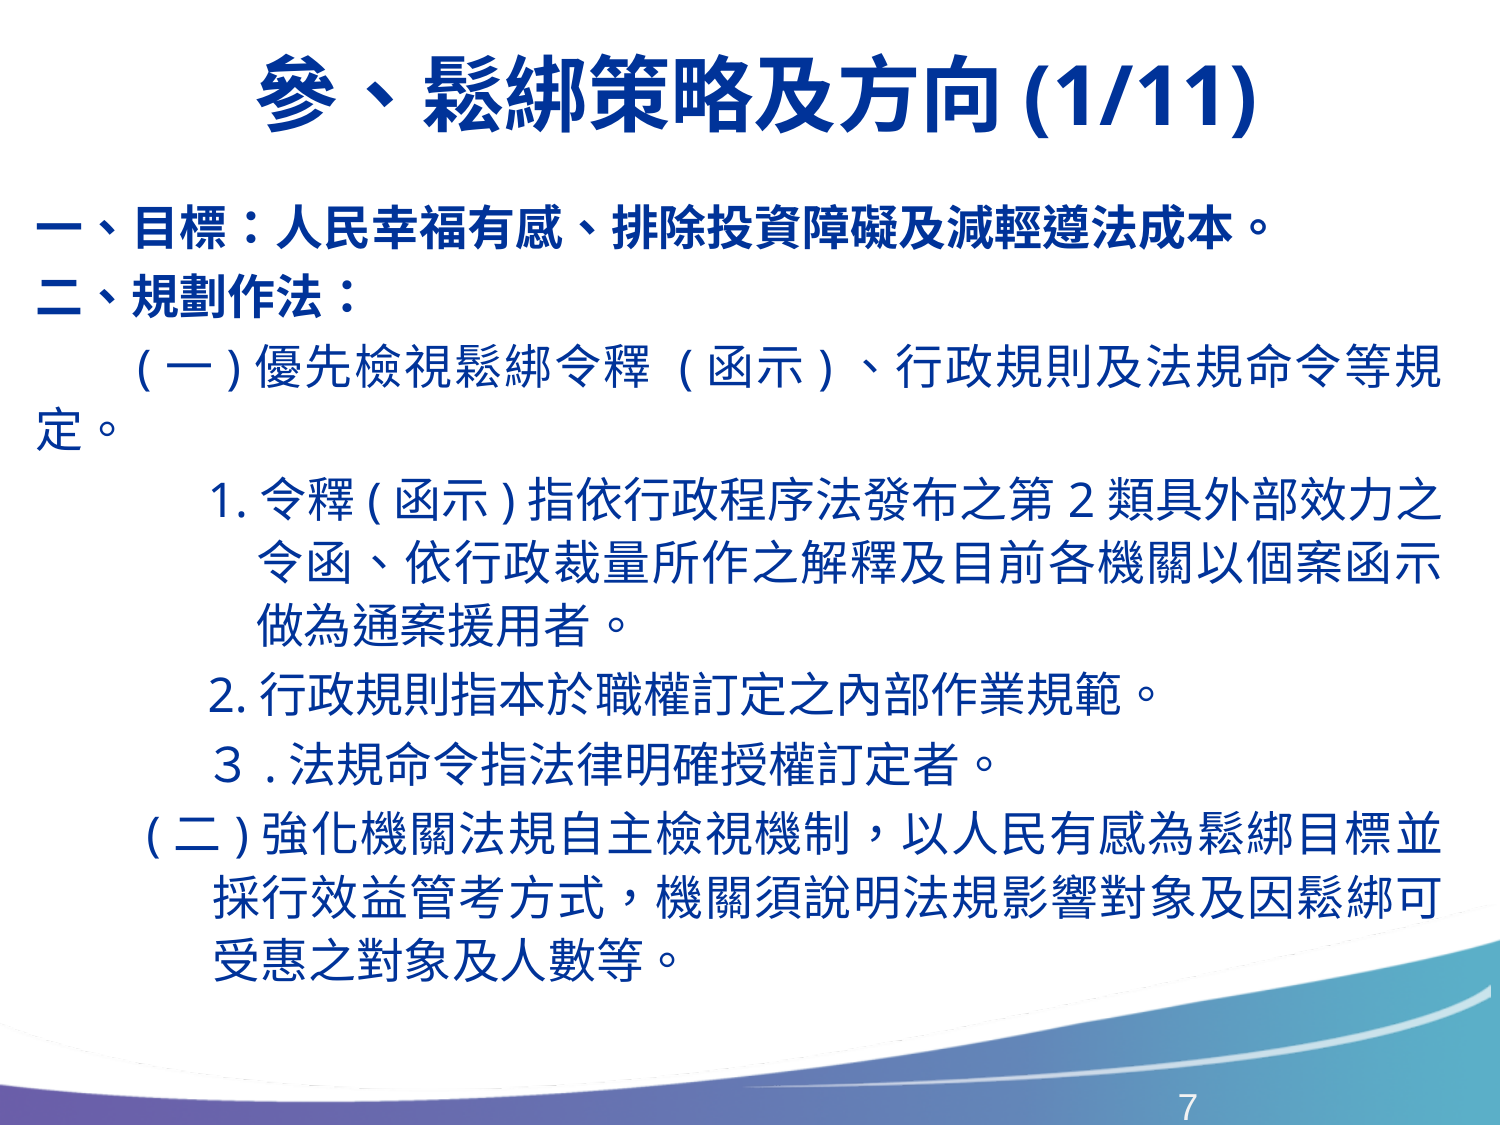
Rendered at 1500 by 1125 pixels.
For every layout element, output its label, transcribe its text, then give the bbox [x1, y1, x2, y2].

text_box 一、目標：人民幸福有感、排除投資障礙及減輕遵法成本。 二、規劃作法： (一)優先檢視鬆綁令釋 (函示)、行政規則及法規命令等規定。 1.令釋(函示)指依行政程序法發布之第2類具外部效力之令函、依行政裁量所作之解釋及目前各機關以個案函示做為通案援用者。 2.行政規則指本於職權訂定之內部作業規範。 ３.法規命令指法律明確授權訂定者。 (二)強化機關法規自主檢視機制，以人民有感為鬆綁目標並採行效益管考方式，機關須說明法規影響對象及因鬆綁可受惠之對象及人數等。 [20, 184, 1459, 978]
text_box 參、鬆綁策略及方向(1/11) [0, 0, 1500, 184]
